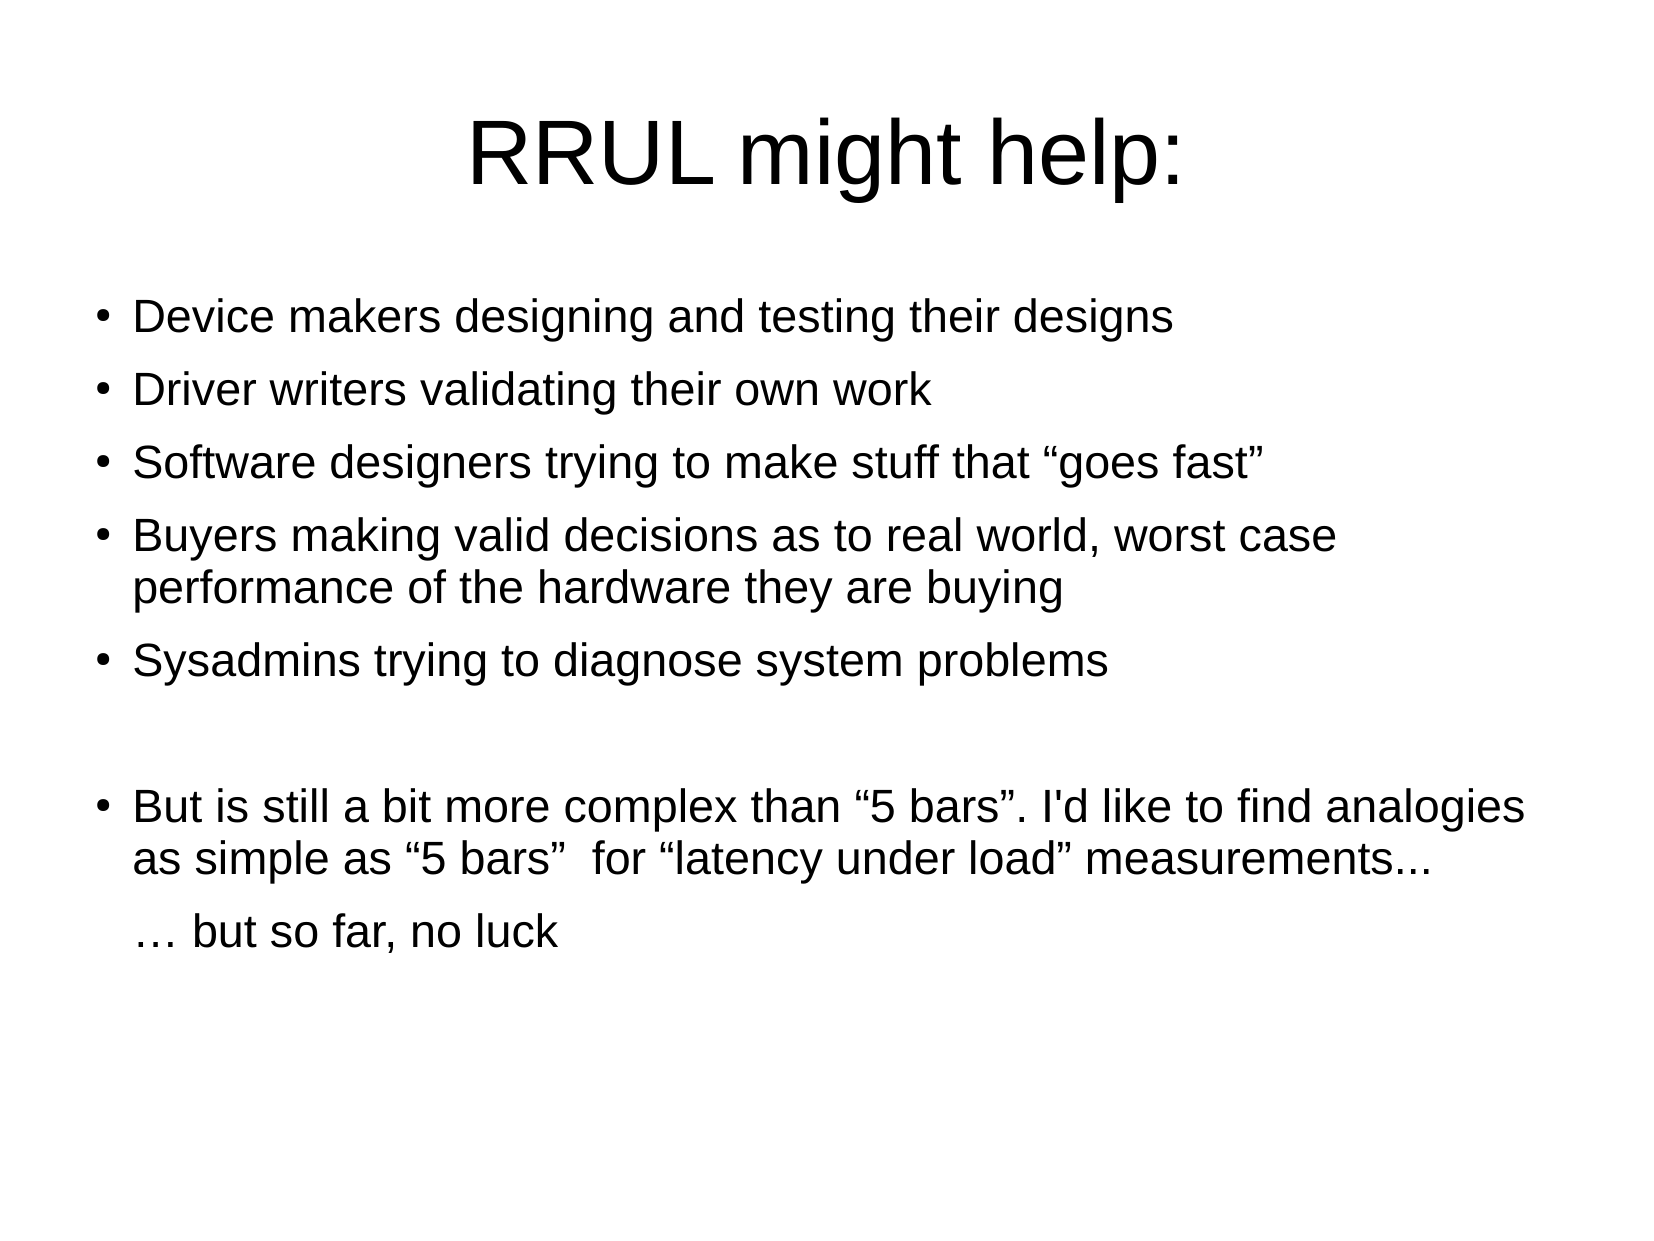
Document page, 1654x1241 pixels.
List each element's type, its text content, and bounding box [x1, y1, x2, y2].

title RRUL might help: [82, 49, 1571, 257]
list Device makers designing and testing their designs Driver writers validating their own work Software designers trying to make stuff that “goes fast” Buyers making valid decisions as to real world, worst case performance of the hardware they are buying Sysadmins trying to diagnose system problems But is still a bit more complex than “5 bars”. I'd like to find analogies as simple as “5 bars” for “latency under load” measurements... … but so far, no luck [82, 290, 1538, 1010]
